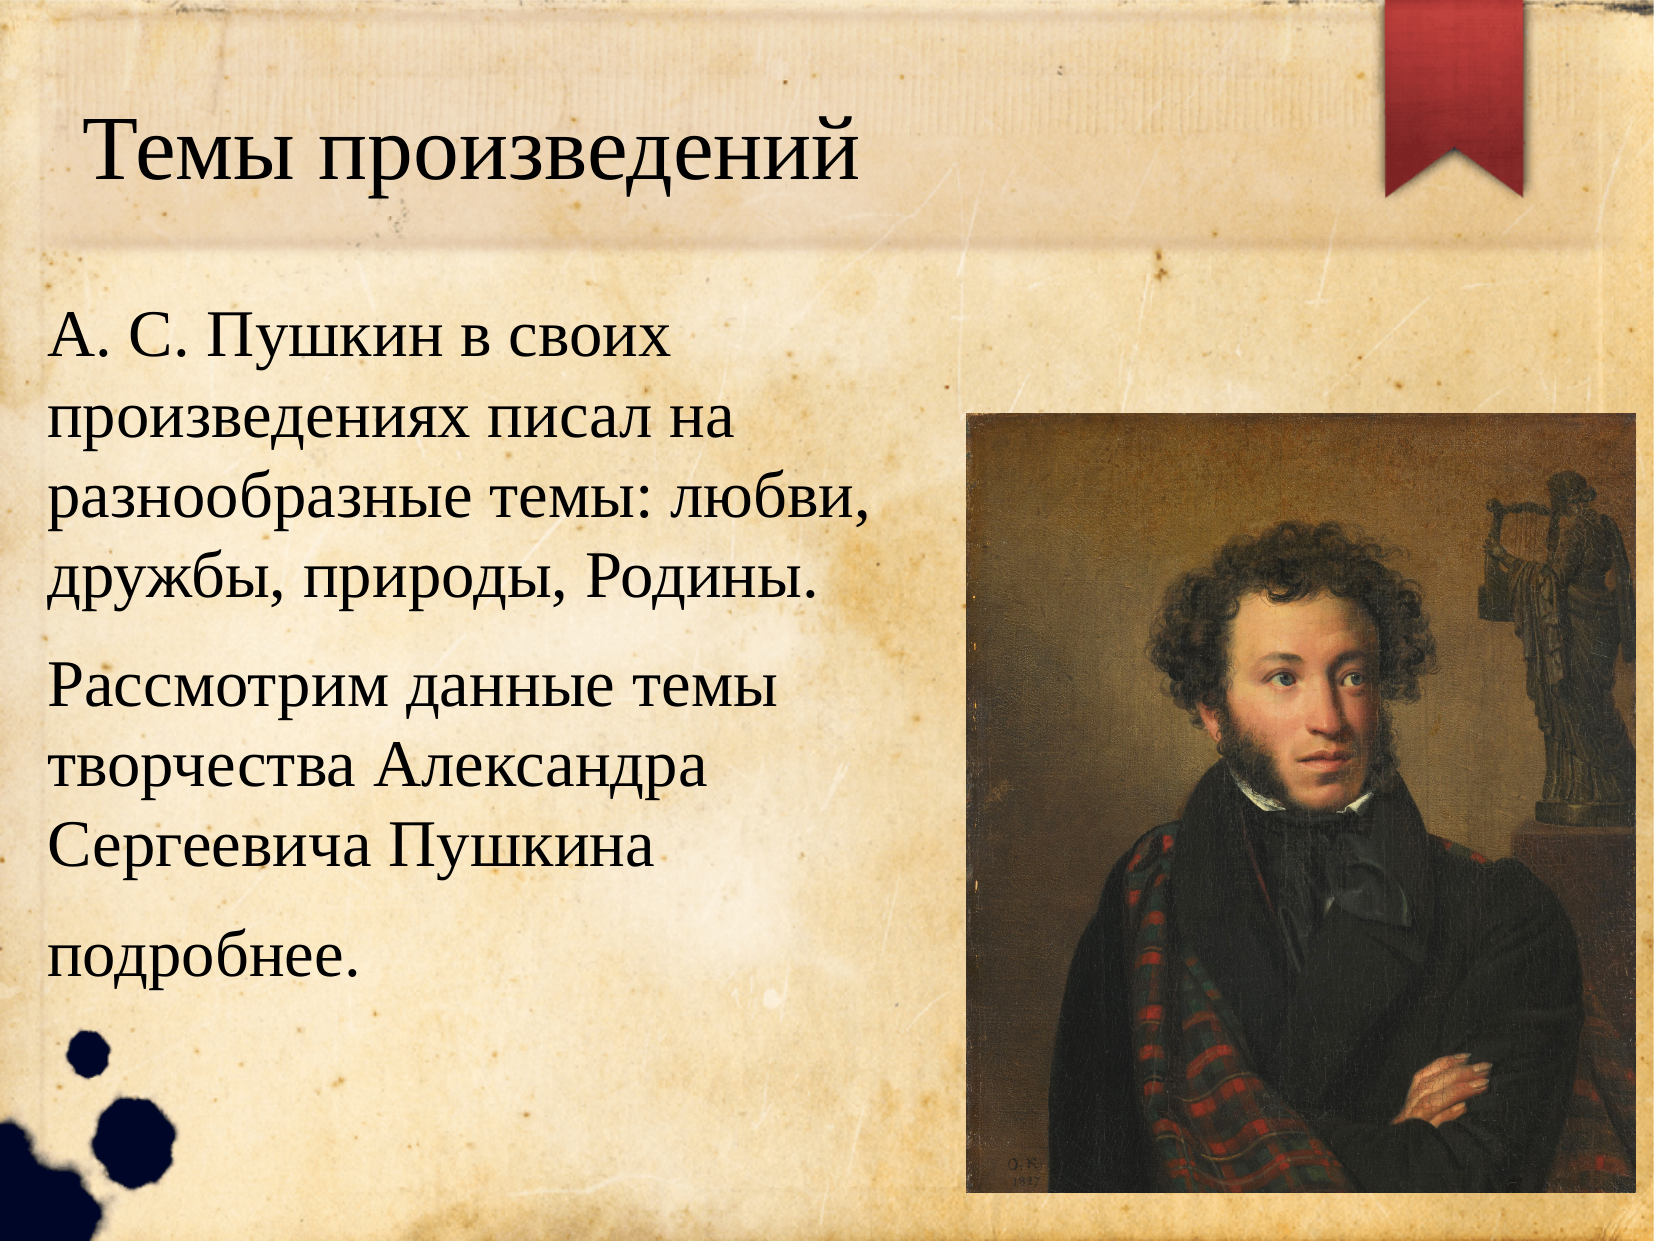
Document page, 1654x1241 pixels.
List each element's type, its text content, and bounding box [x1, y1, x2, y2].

picture [966, 413, 1636, 1193]
title Темы произведений [82, 49, 1347, 237]
list А. С. Пушкин в своих произведениях писал на разнообразные темы: любви, дружбы, природы, Родины. Рассмотрим данные темы творчества Александра Сергеевича Пушкина подробнее. [47, 290, 981, 1075]
